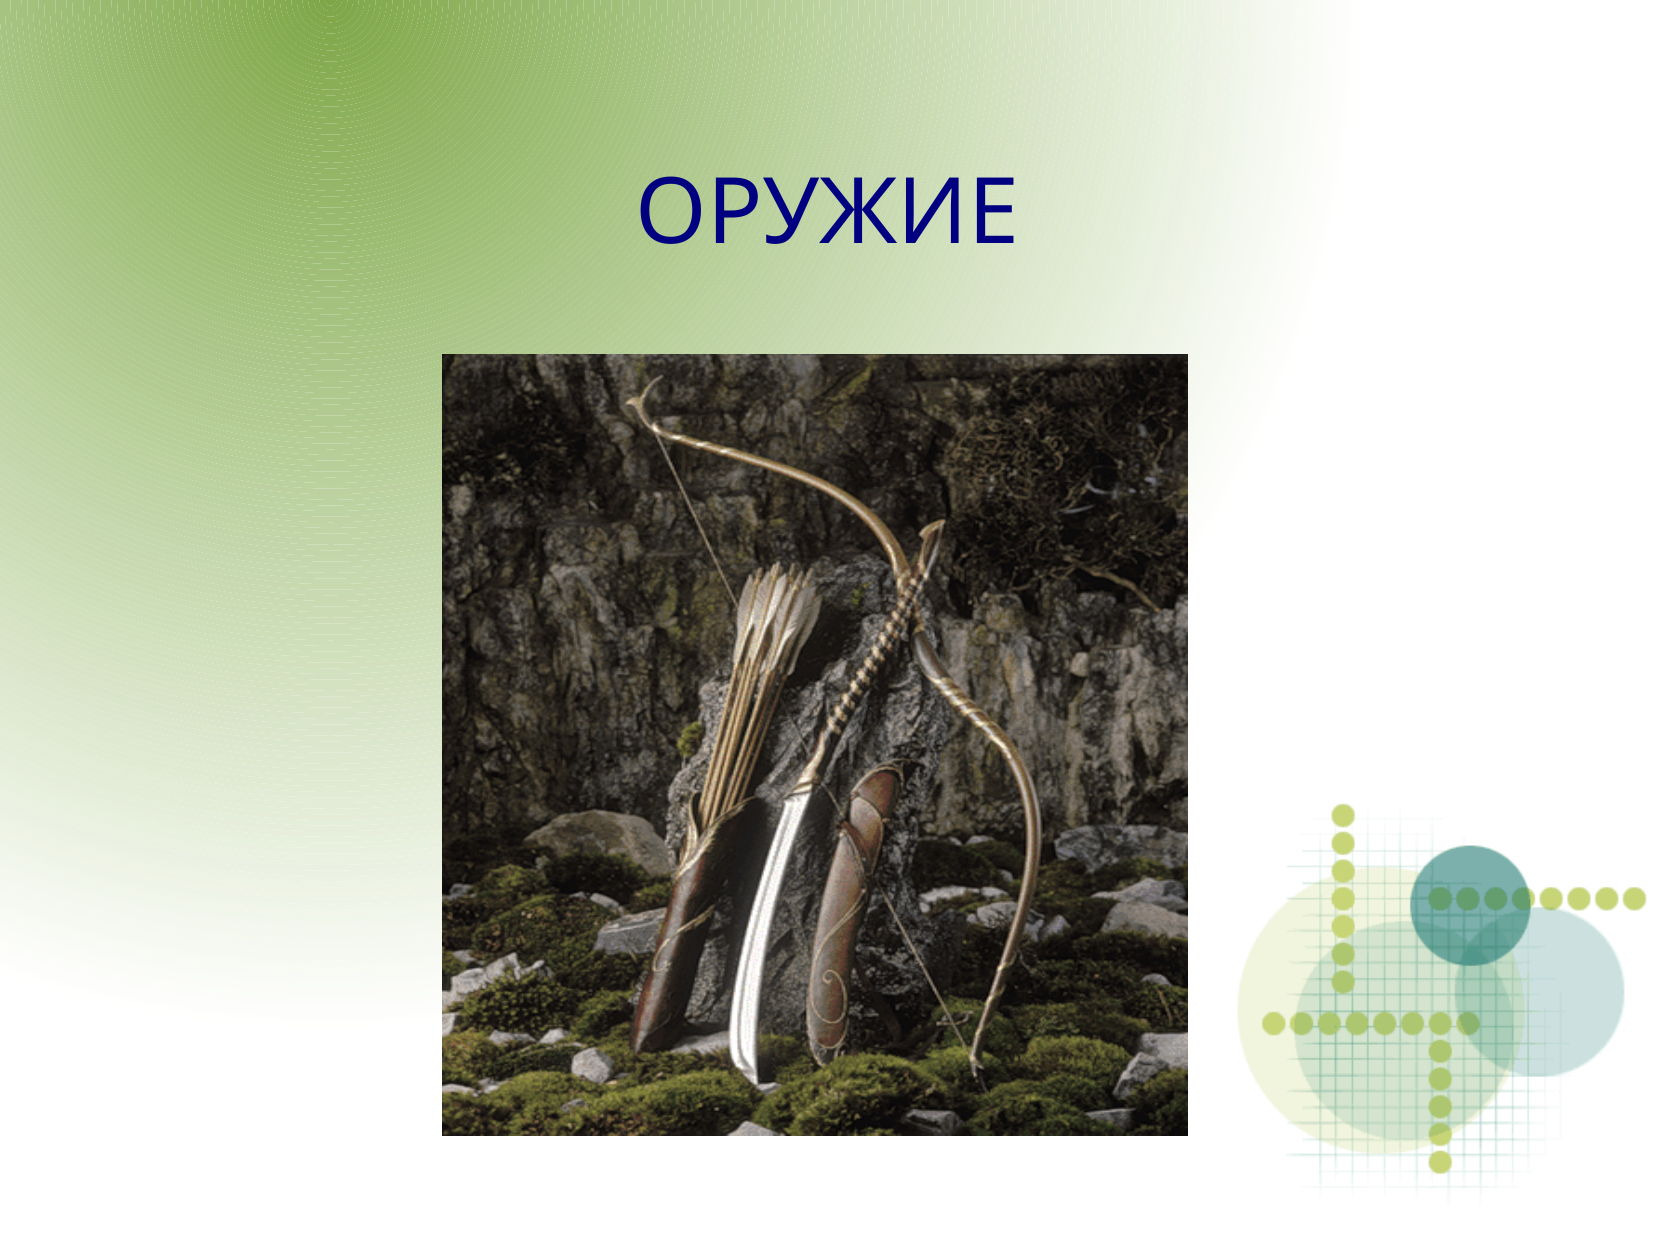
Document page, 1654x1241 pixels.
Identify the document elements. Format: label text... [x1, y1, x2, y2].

title ОРУЖИЕ [121, 110, 1534, 303]
picture [442, 354, 1188, 1136]
